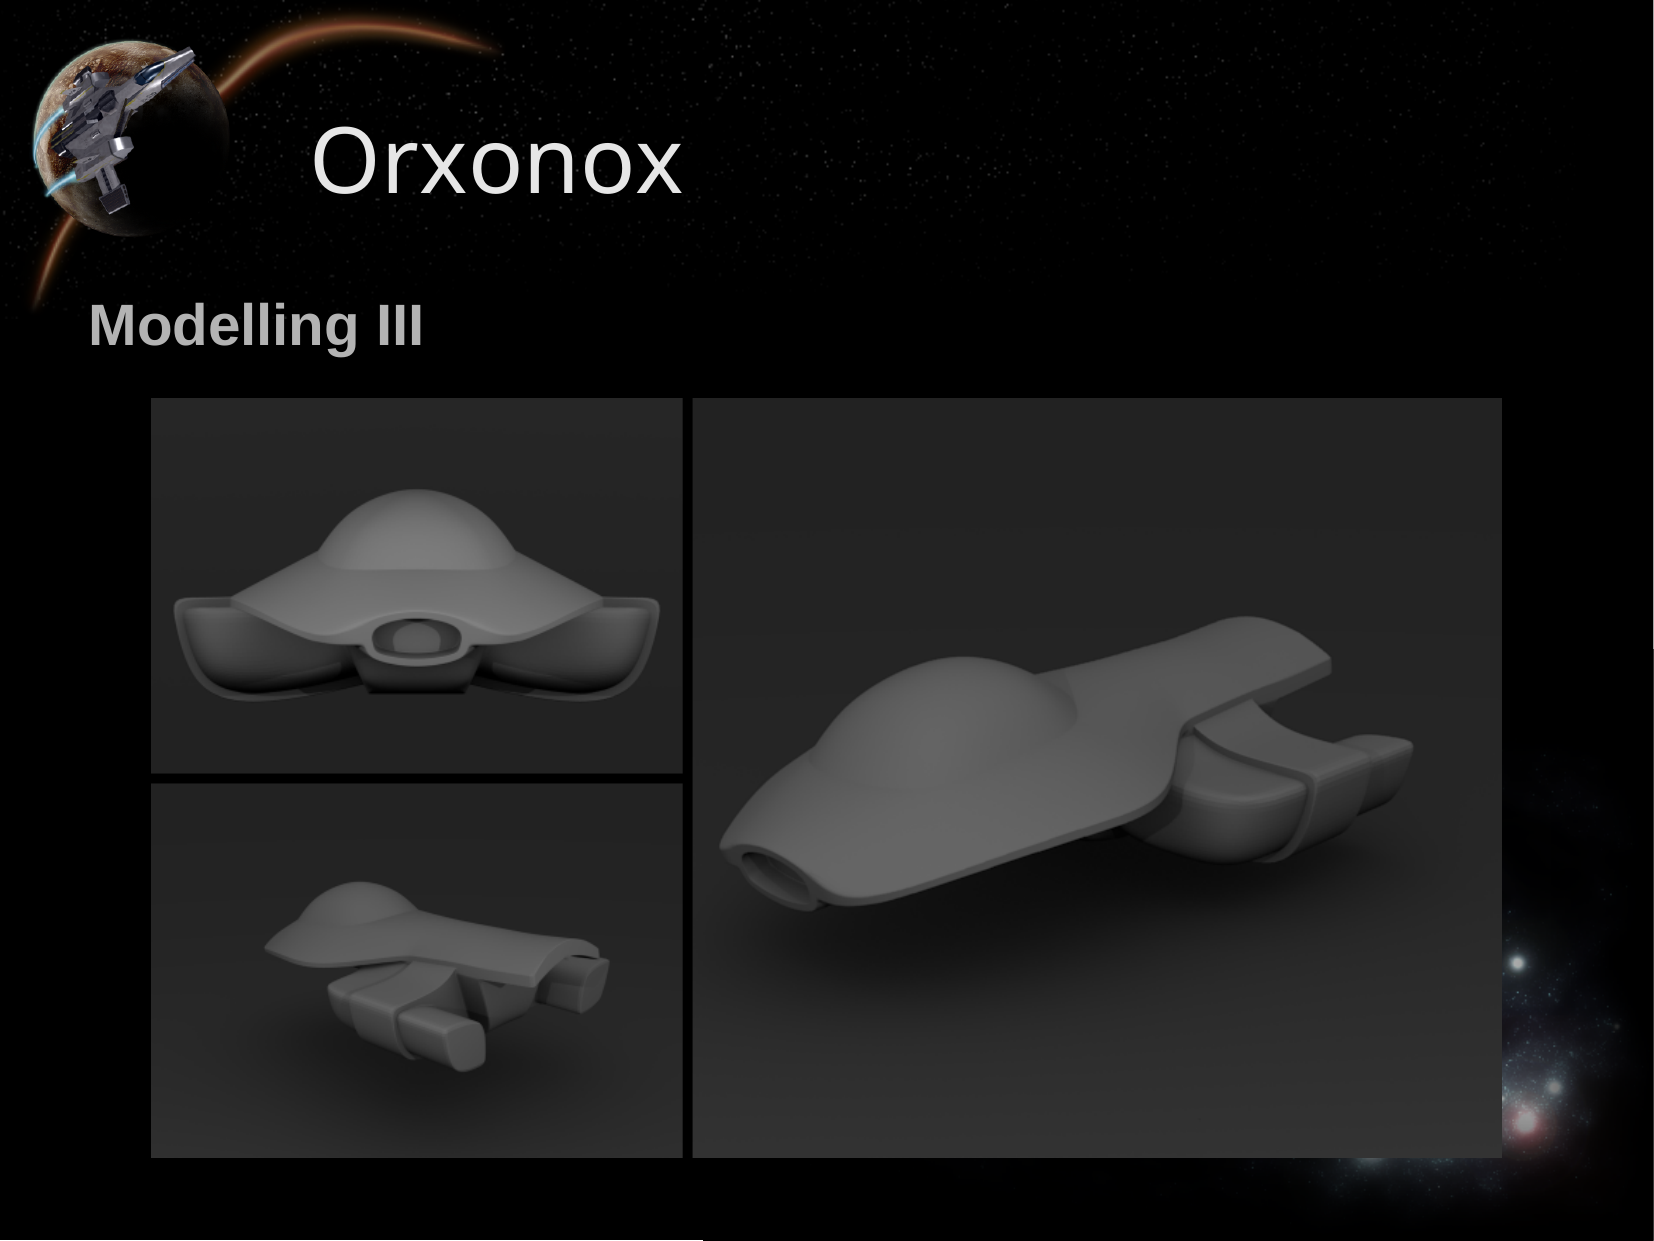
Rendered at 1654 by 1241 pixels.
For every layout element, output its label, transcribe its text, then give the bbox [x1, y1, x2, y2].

title Modelling III [88, 273, 1577, 377]
picture [0, 0, 1654, 1241]
